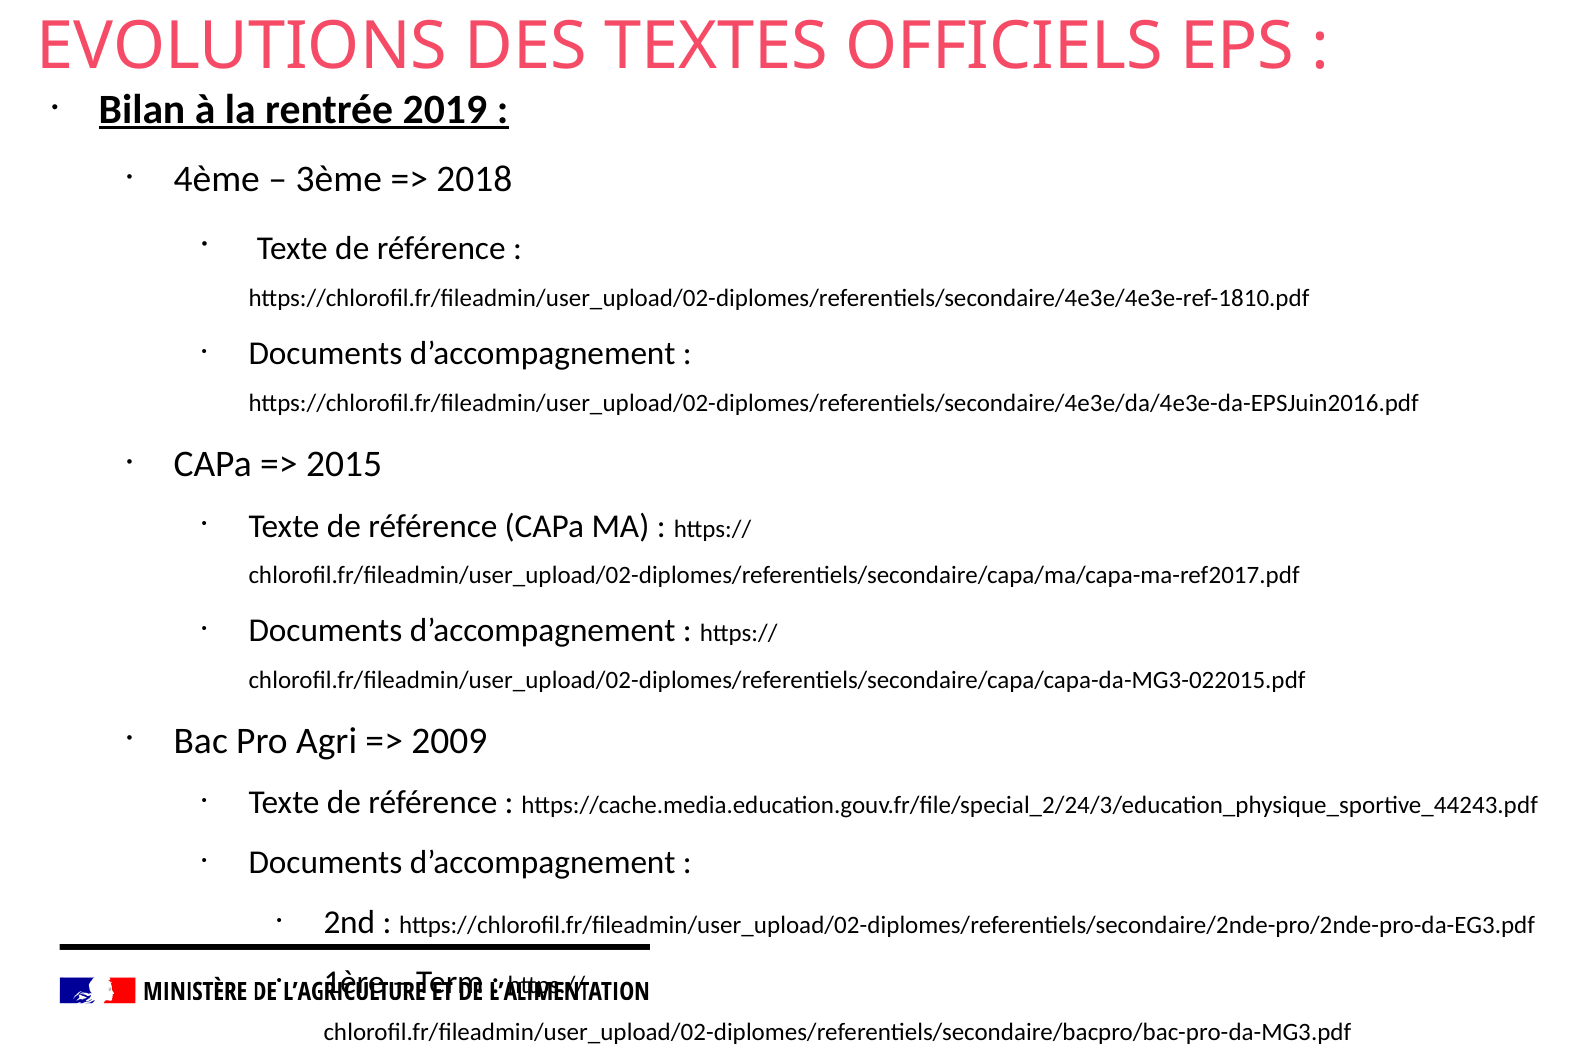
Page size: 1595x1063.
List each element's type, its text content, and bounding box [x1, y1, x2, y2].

picture [59, 956, 650, 1004]
text_box Bilan à la rentrée 2019 : 4ème – 3ème => 2018 Texte de référence : https://chlorofil.fr/fileadmin/user_upload/02-diplomes/referentiels/secondaire/4e3e/4e3e-ref-1810.pdf Documents d’accompagnement : https://chlorofil.fr/fileadmin/user_upload/02-diplomes/referentiels/secondaire/4e3e/da/4e3e-da-EPSJuin2016.pdf CAPa => 2015 Texte de référence (CAPa MA) : https://chlorofil.fr/fileadmin/user_upload/02-diplomes/referentiels/secondaire/capa/ma/capa-ma-ref2017.pdf Documents d’accompagnement : https://chlorofil.fr/fileadmin/user_upload/02-diplomes/referentiels/secondaire/capa/capa-da-MG3-022015.pdf Bac Pro Agri => 2009 Texte de référence : https://cache.media.education.gouv.fr/file/special_2/24/3/education_physique_sportive_44243.pdf Documents d’accompagnement : 2nd : https://chlorofil.fr/fileadmin/user_upload/02-diplomes/referentiels/secondaire/2nde-pro/2nde-pro-da-EG3.pdf 1ère – Term : https://chlorofil.fr/fileadmin/user_upload/02-diplomes/referentiels/secondaire/bacpro/bac-pro-da-MG3.pdf BTSa => 2009 (rénovation en cours) Documents d’accompagnement : https://chlorofil.fr/fileadmin/user_upload/02-diplomes/referentiels/secondaire/btsa/info-communes/tronc-commun/btsa-da-iea-m31.pdf [36, 49, 1569, 956]
text_box EVOLUTIONS DES TEXTES OFFICIELS EPS : [36, 2, 1558, 83]
